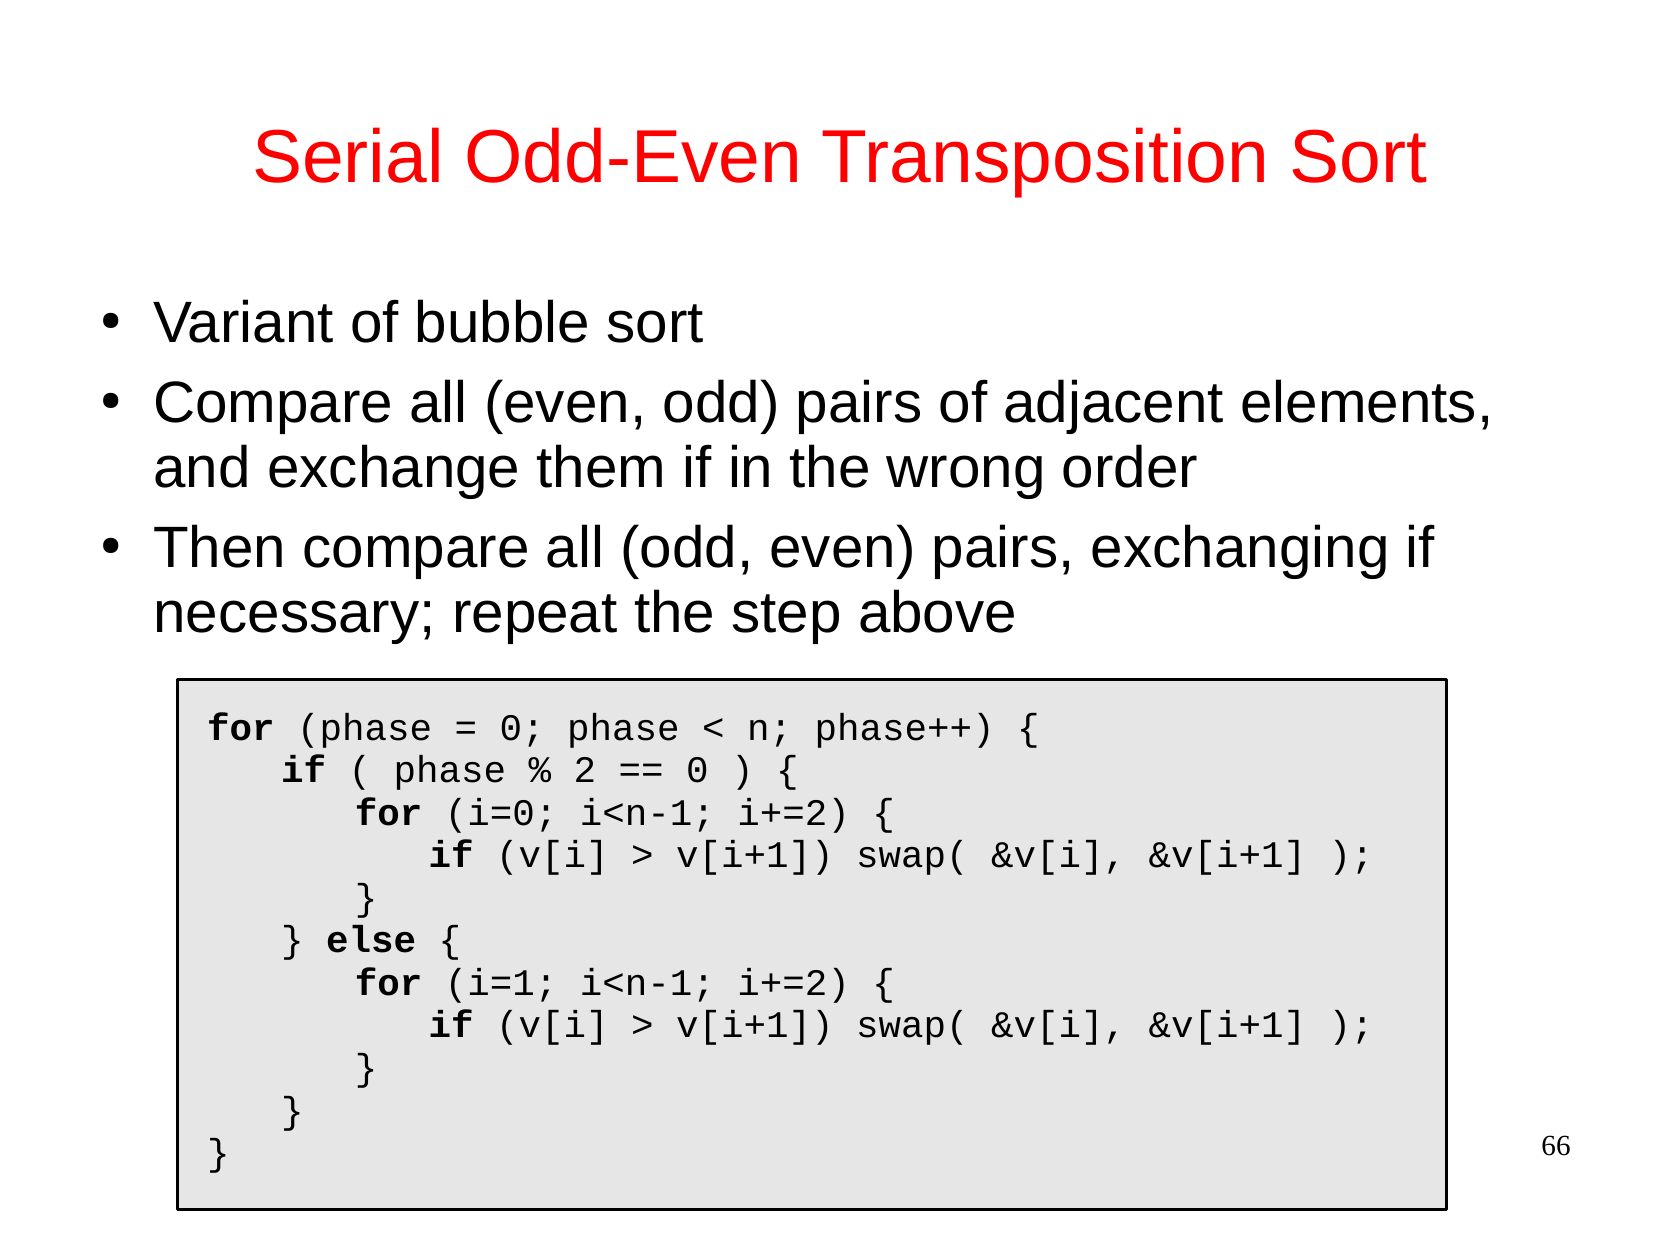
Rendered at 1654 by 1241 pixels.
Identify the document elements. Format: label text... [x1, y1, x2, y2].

list Variant of bubble sort Compare all (even, odd) pairs of adjacent elements, and exchange them if in the wrong order Then compare all (odd, even) pairs, exchanging if necessary; repeat the step above [82, 290, 1571, 1109]
text_box for (phase = 0; phase < n; phase++) { if ( phase % 2 == 0 ) { for (i=0; i<n-1; i+=2) { if (v[i] > v[i+1]) swap( &v[i], &v[i+1] ); } } else { for (i=1; i<n-1; i+=2) { if (v[i] > v[i+1]) swap( &v[i], &v[i+1] ); } } } [177, 679, 1447, 1210]
title Serial Odd-Even Transposition Sort [82, 49, 1571, 257]
